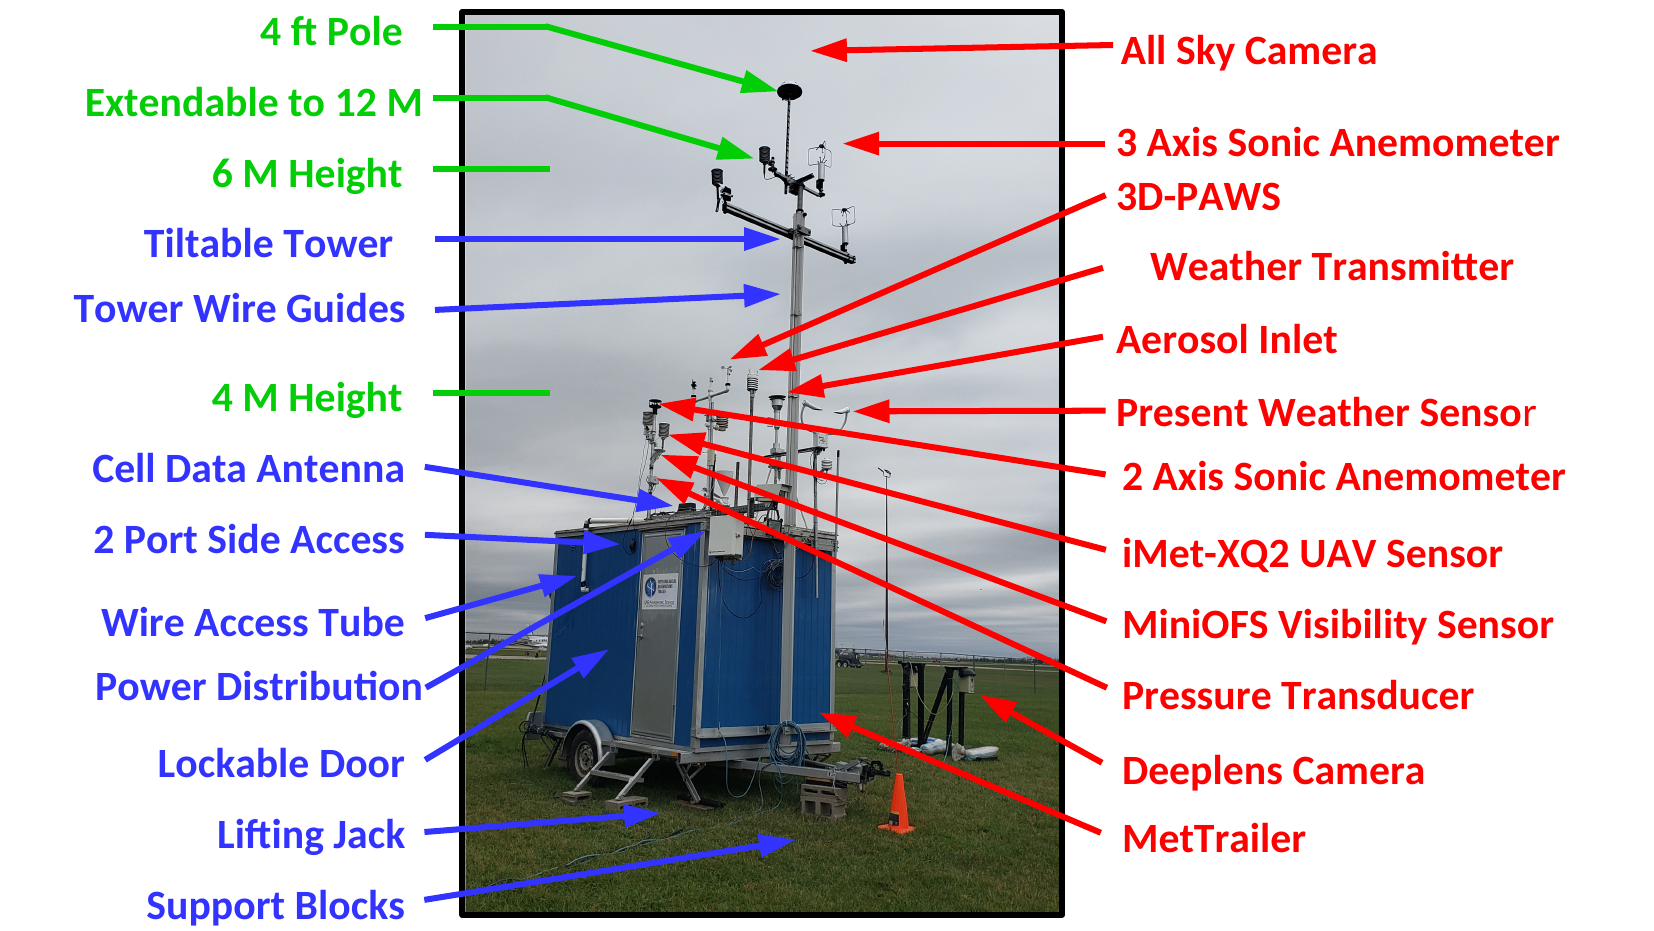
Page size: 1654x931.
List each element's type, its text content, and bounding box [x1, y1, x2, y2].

text_box 4 M Height [0, 389, 418, 428]
text_box Pressure Transducer [1107, 660, 1654, 726]
text_box Lifting Jack [0, 799, 421, 865]
picture [697, 448, 1060, 600]
text_box 4 ft Pole [0, 0, 418, 62]
text_box Extendable to 12 M [0, 67, 439, 182]
picture [465, 15, 1060, 912]
text_box Deeplens Camera [1107, 735, 1570, 804]
text_box 3 Axis Sonic Anemometer [1101, 107, 1654, 173]
text_box Support Blocks [0, 870, 421, 931]
text_box Power Distribution [0, 651, 439, 767]
text_box Tiltable Tower [0, 208, 418, 273]
text_box MiniOFS Visibility Sensor [1107, 589, 1654, 655]
text_box Tower Wire Guides [0, 273, 431, 389]
text_box All Sky Camera [1105, 15, 1463, 81]
text_box 2 Port Side Access [0, 542, 421, 570]
text_box 6 M Height [0, 182, 418, 203]
text_box 2 Axis Sonic Anemometer [1107, 448, 1654, 518]
text_box 3D-PAWS [1101, 173, 1548, 226]
text_box Aerosol Inlet [1101, 304, 1406, 370]
text_box Wire Access Tube [0, 586, 421, 652]
text_box iMet-XQ2 UAV Sensor [1107, 518, 1654, 584]
text_box Present Weather Sensor [1101, 376, 1654, 448]
text_box Cell Data Antenna [0, 433, 421, 542]
text_box Lockable Door [0, 767, 421, 794]
text_box Weather Transmitter [1095, 231, 1570, 301]
text_box MetTrailer [1107, 803, 1654, 871]
